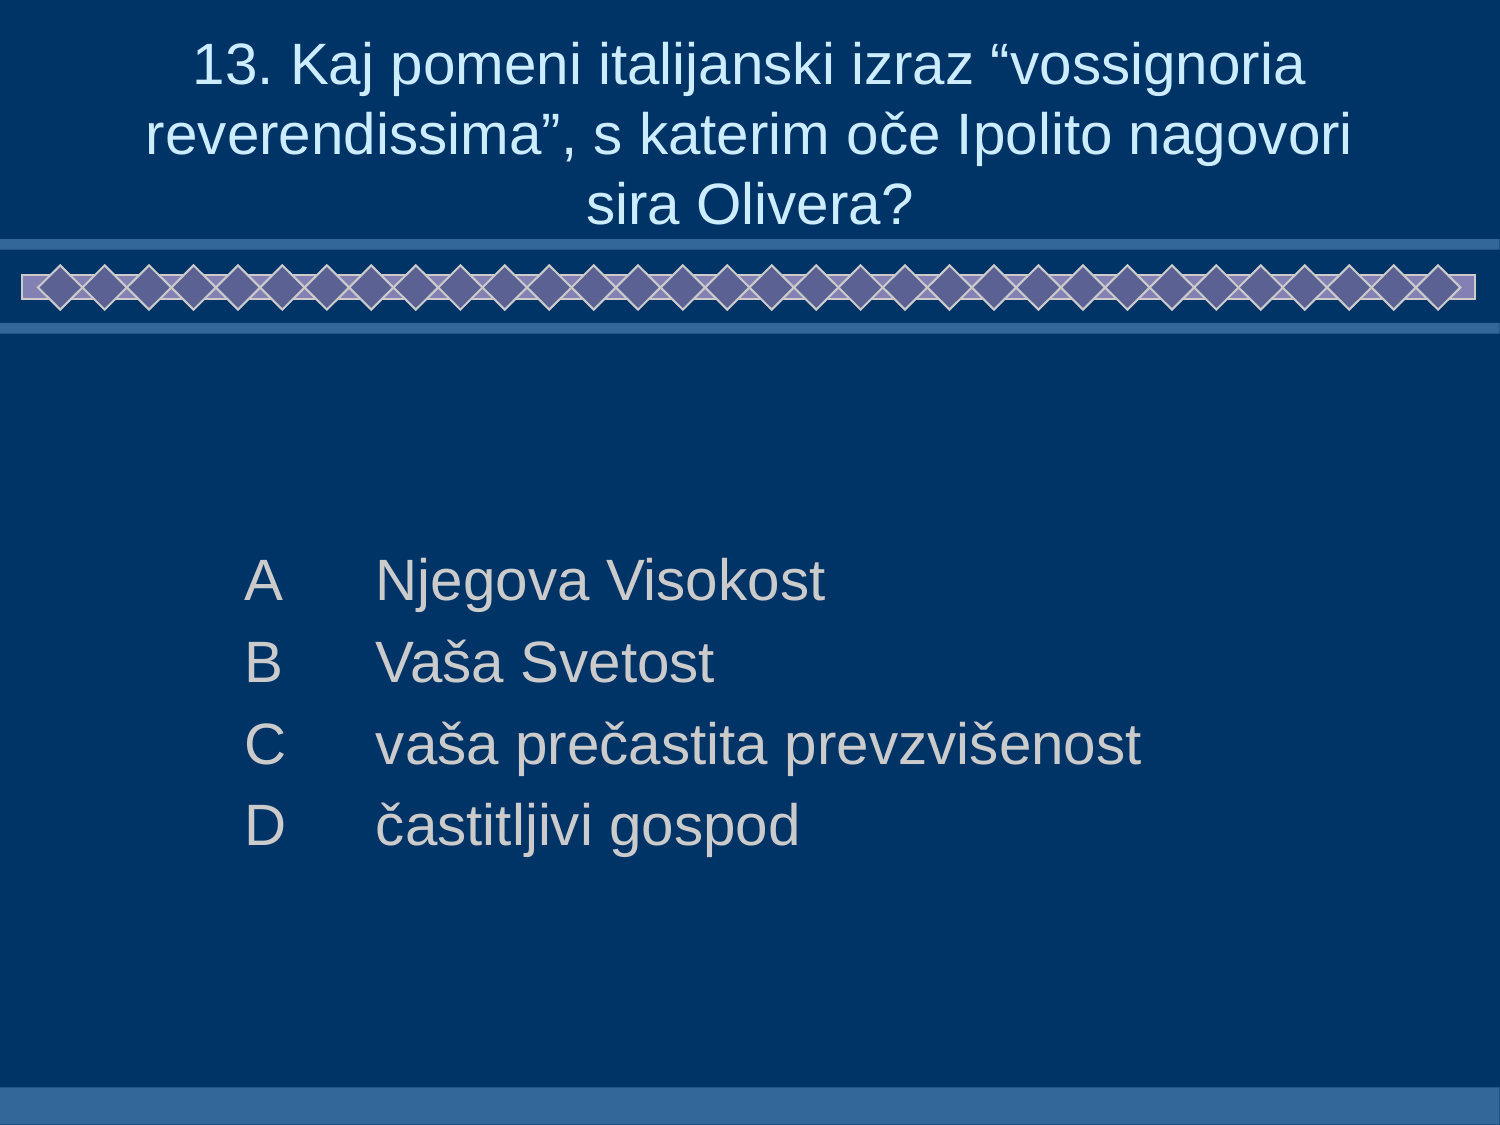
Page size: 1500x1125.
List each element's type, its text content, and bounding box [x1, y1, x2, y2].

list A Njegova Visokost B Vaša Svetost C vaša prečastita prevzvišenost D častitljivi gospod [112, 350, 1388, 1050]
title 13. Kaj pomeni italijanski izraz “vossignoria reverendissima”, s katerim oče Ipolito nagovori sira Olivera? [112, 37, 1388, 225]
